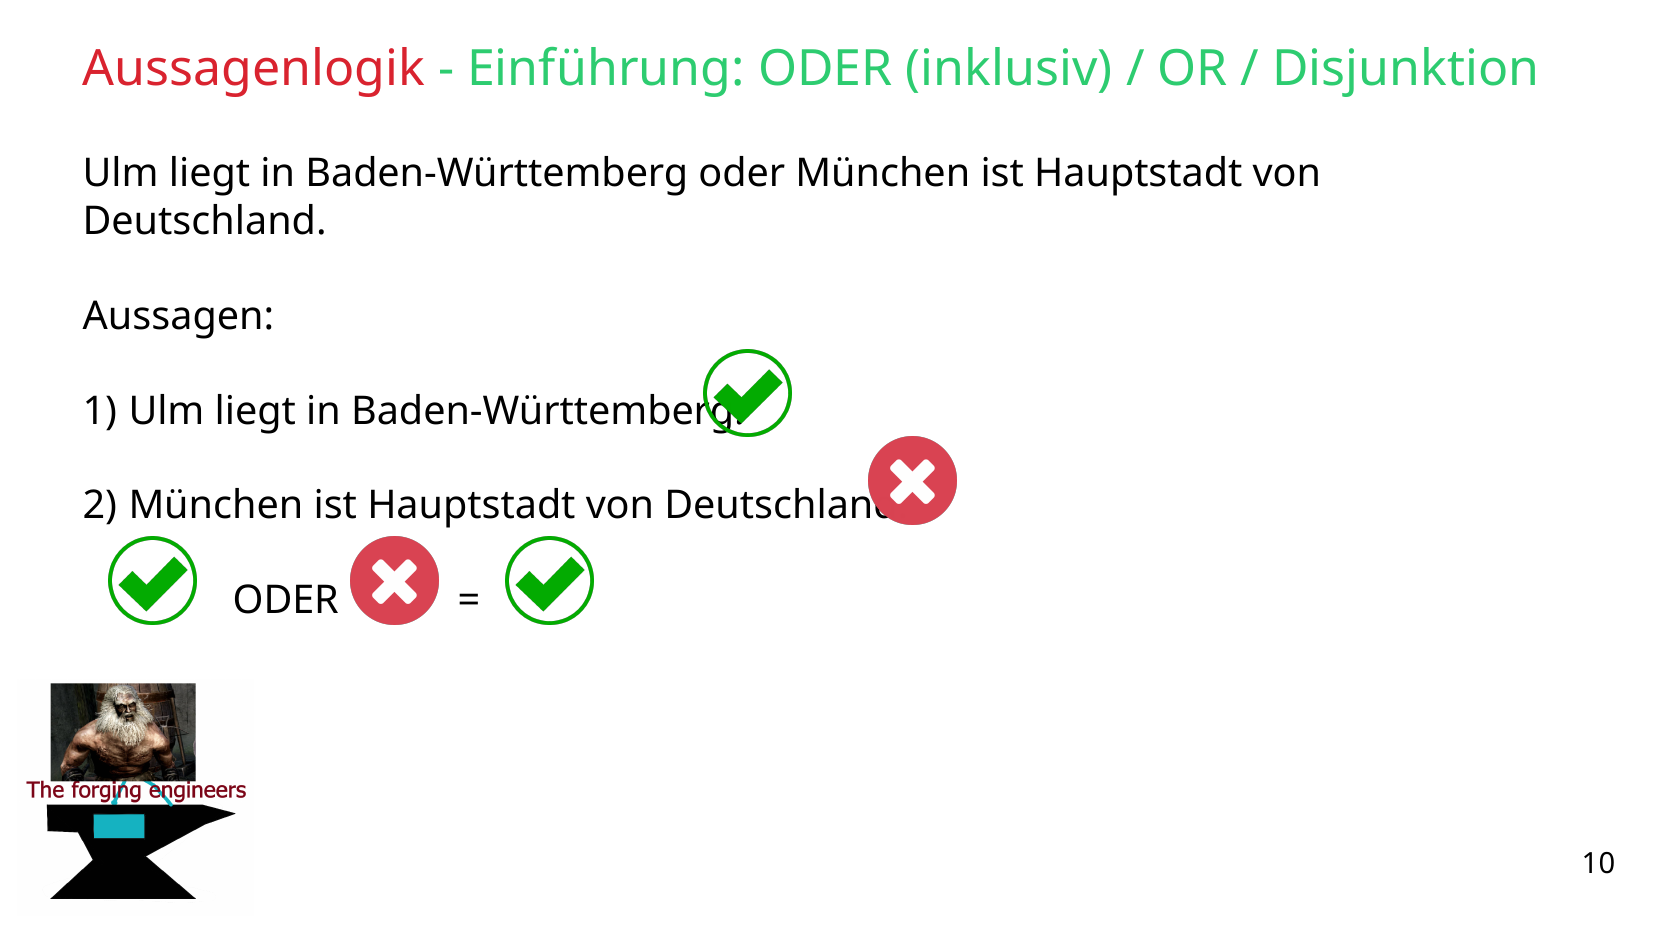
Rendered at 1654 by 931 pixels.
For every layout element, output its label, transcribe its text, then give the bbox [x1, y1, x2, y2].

picture [350, 536, 439, 625]
picture [108, 536, 197, 625]
picture [505, 536, 594, 625]
picture [868, 436, 957, 525]
picture [703, 349, 792, 438]
subtitle Ulm liegt in Baden-Württemberg oder München ist Hauptstadt von Deutschland. Aussagen: Ulm liegt in Baden-Württemberg. München ist Hauptstadt von Deutschland. ODER = [82, 127, 1571, 642]
title Aussagenlogik - Einführung: ODER (inklusiv) / OR / Disjunktion [82, 37, 1571, 95]
picture [17, 679, 254, 916]
